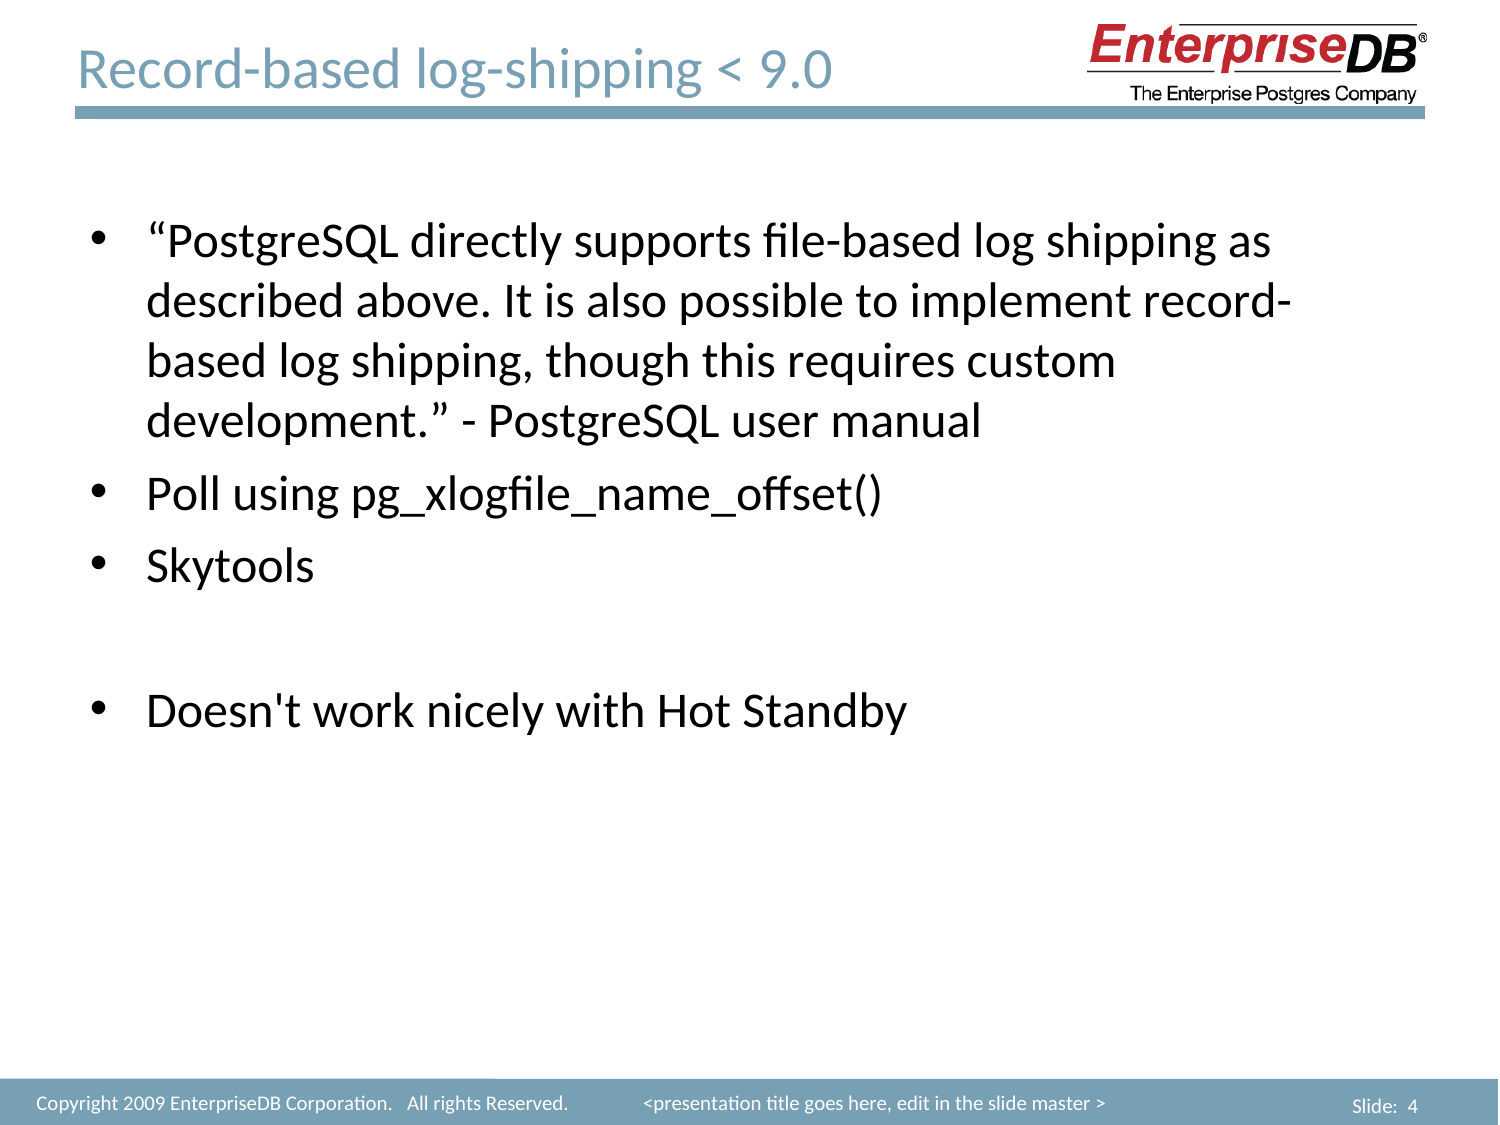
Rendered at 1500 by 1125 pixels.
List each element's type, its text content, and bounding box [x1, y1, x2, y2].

list “PostgreSQL directly supports file-based log shipping as described above. It is also possible to implement record-based log shipping, though this requires custom development.” - PostgreSQL user manual Poll using pg_xlogfile_name_offset() Skytools Doesn't work nicely with Hot Standby [75, 200, 1426, 943]
title Record-based log-shipping < 9.0 [62, 12, 1088, 118]
picture [1088, 24, 1427, 104]
